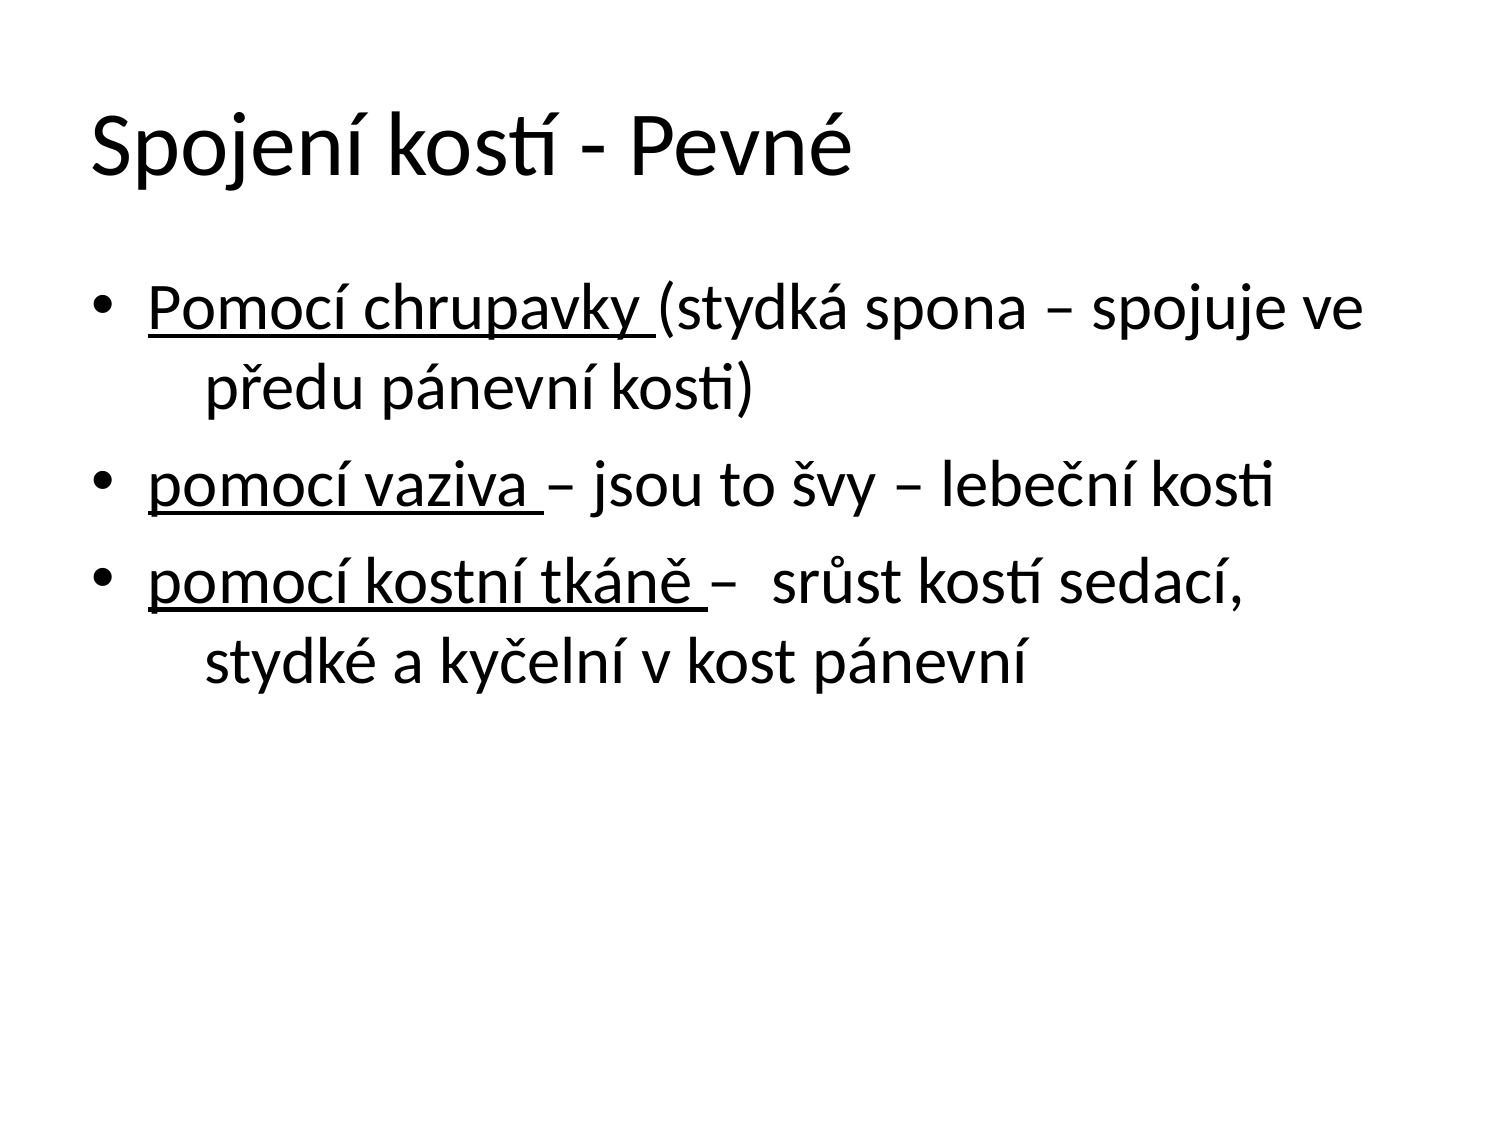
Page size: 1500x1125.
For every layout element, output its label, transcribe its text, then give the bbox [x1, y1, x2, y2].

title Spojení kostí - Pevné [75, 45, 1426, 233]
list Pomocí chrupavky (stydká spona – spojuje ve předu pánevní kosti) pomocí vaziva – jsou to švy – lebeční kosti pomocí kostní tkáně – srůst kostí sedací, stydké a kyčelní v kost pánevní [76, 255, 1427, 998]
